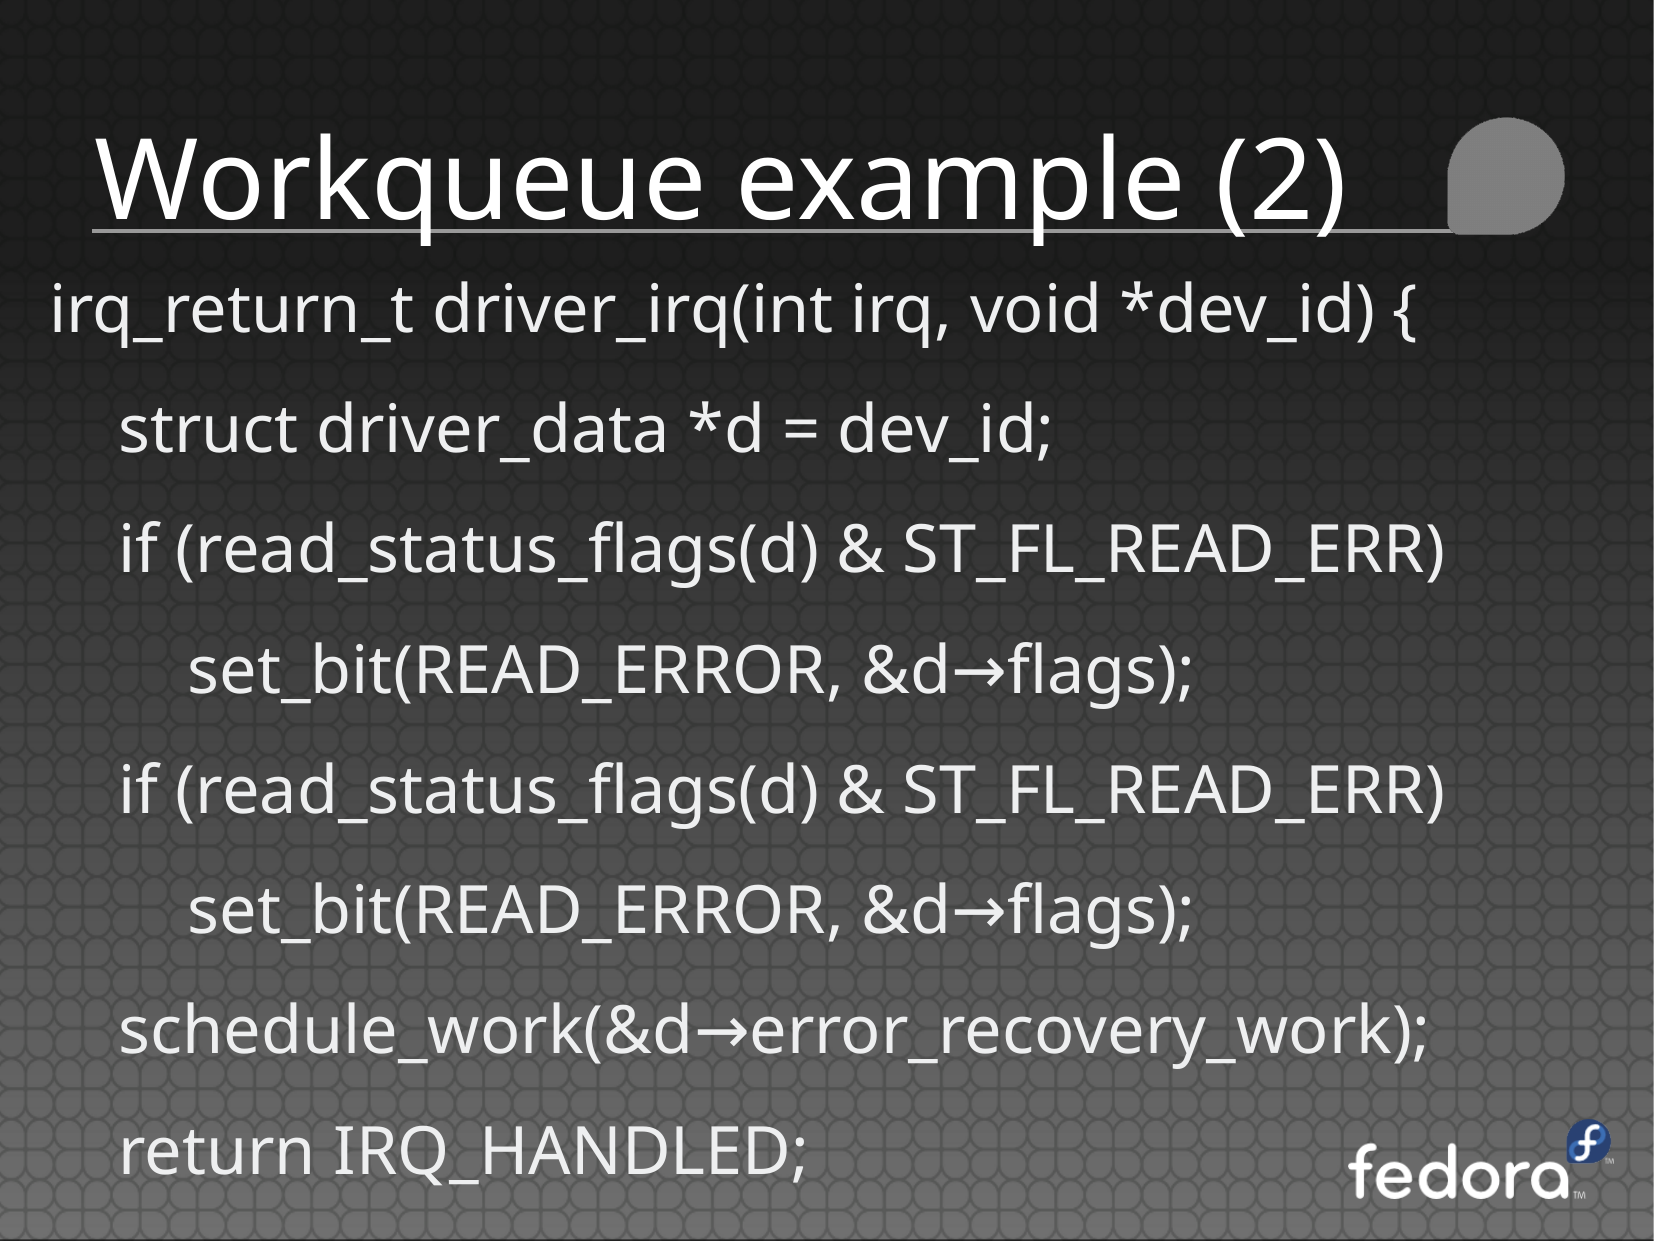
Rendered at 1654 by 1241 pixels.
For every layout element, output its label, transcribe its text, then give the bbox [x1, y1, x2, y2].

title Workqueue example (2) [94, 100, 1426, 251]
picture [0, 0, 1654, 1241]
list irq_return_t driver_irq(int irq, void *dev_id) { struct driver_data *d = dev_id; if (read_status_flags(d) & ST_FL_READ_ERR) set_bit(READ_ERROR, &d→flags); if (read_status_flags(d) & ST_FL_READ_ERR) set_bit(READ_ERROR, &d→flags); schedule_work(&d→error_recovery_work); return IRQ_HANDLED; } [49, 260, 1607, 1198]
